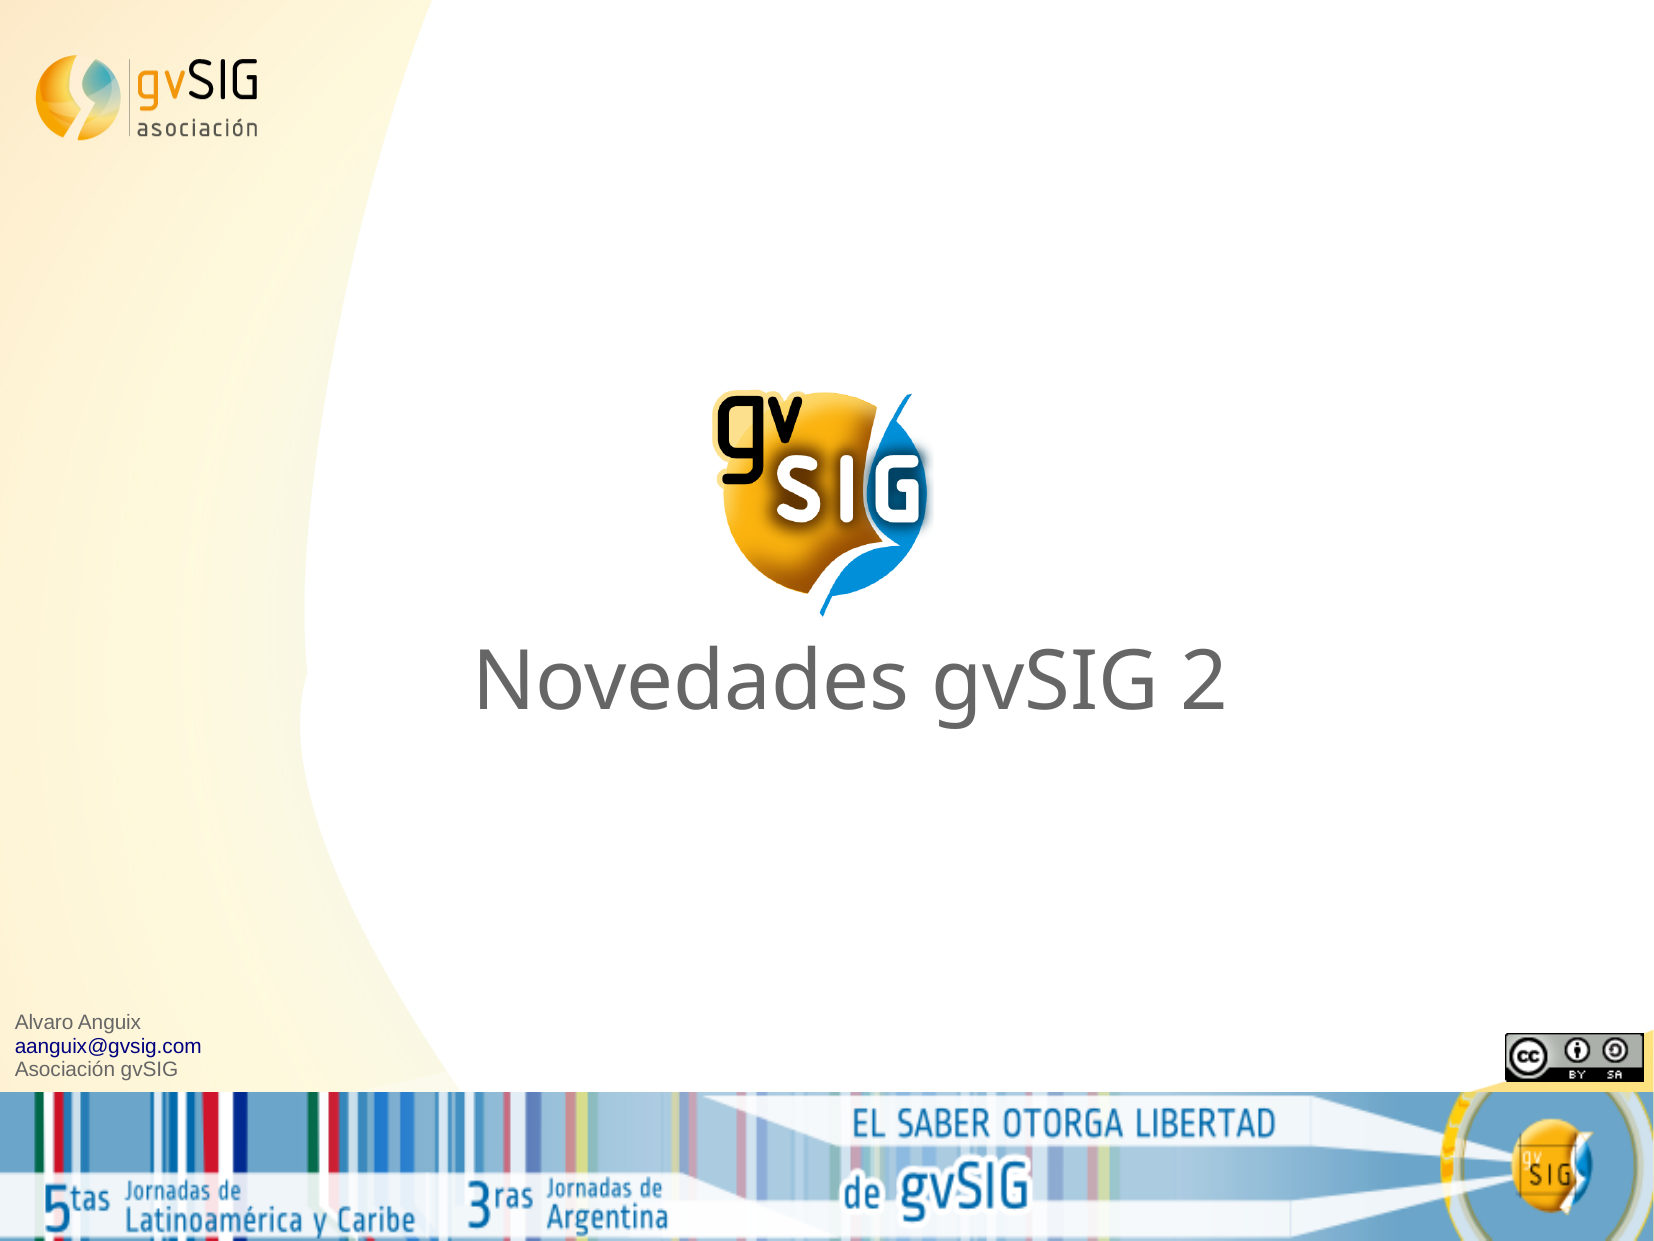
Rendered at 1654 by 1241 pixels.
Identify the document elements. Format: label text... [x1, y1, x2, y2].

text_box Alvaro Anguix aanguix@gvsig.com Asociación gvSIG [0, 1003, 355, 1090]
picture [0, 0, 1654, 1241]
title Novedades gvSIG 2 [135, 573, 1566, 781]
